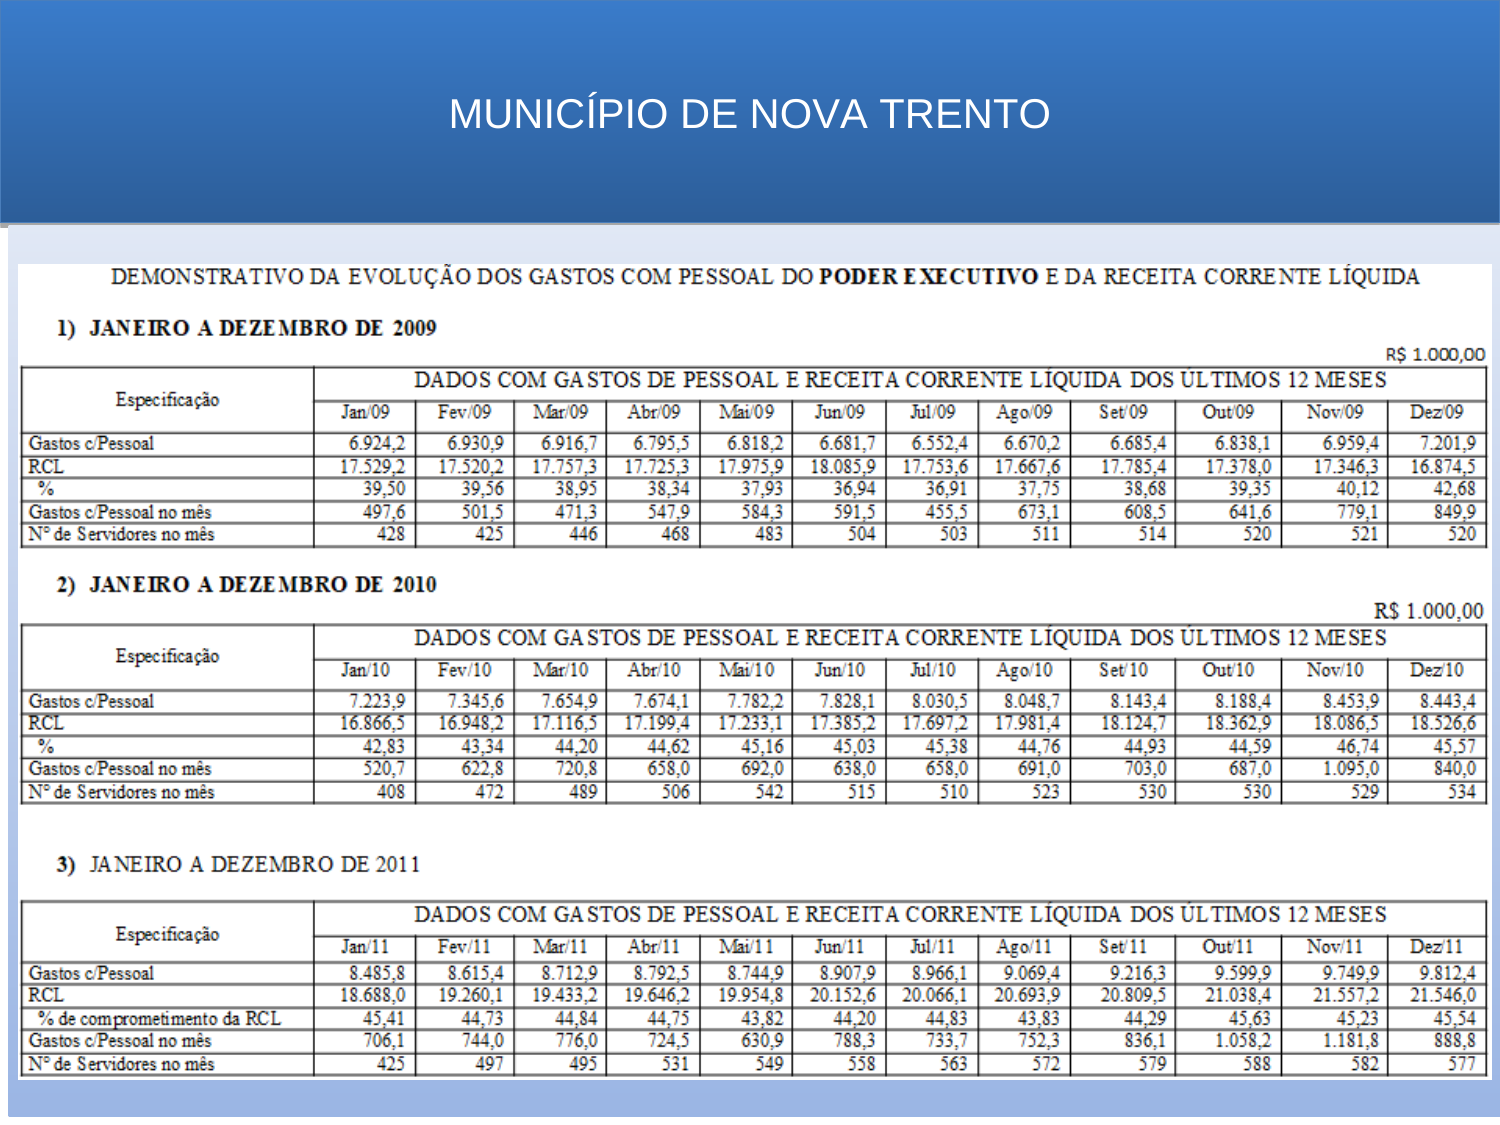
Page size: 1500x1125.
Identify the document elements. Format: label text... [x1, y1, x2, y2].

subtitle [8, 225, 1500, 1117]
title MUNICÍPIO DE NOVA TRENTO [0, 0, 1500, 223]
picture [18, 264, 1492, 1080]
